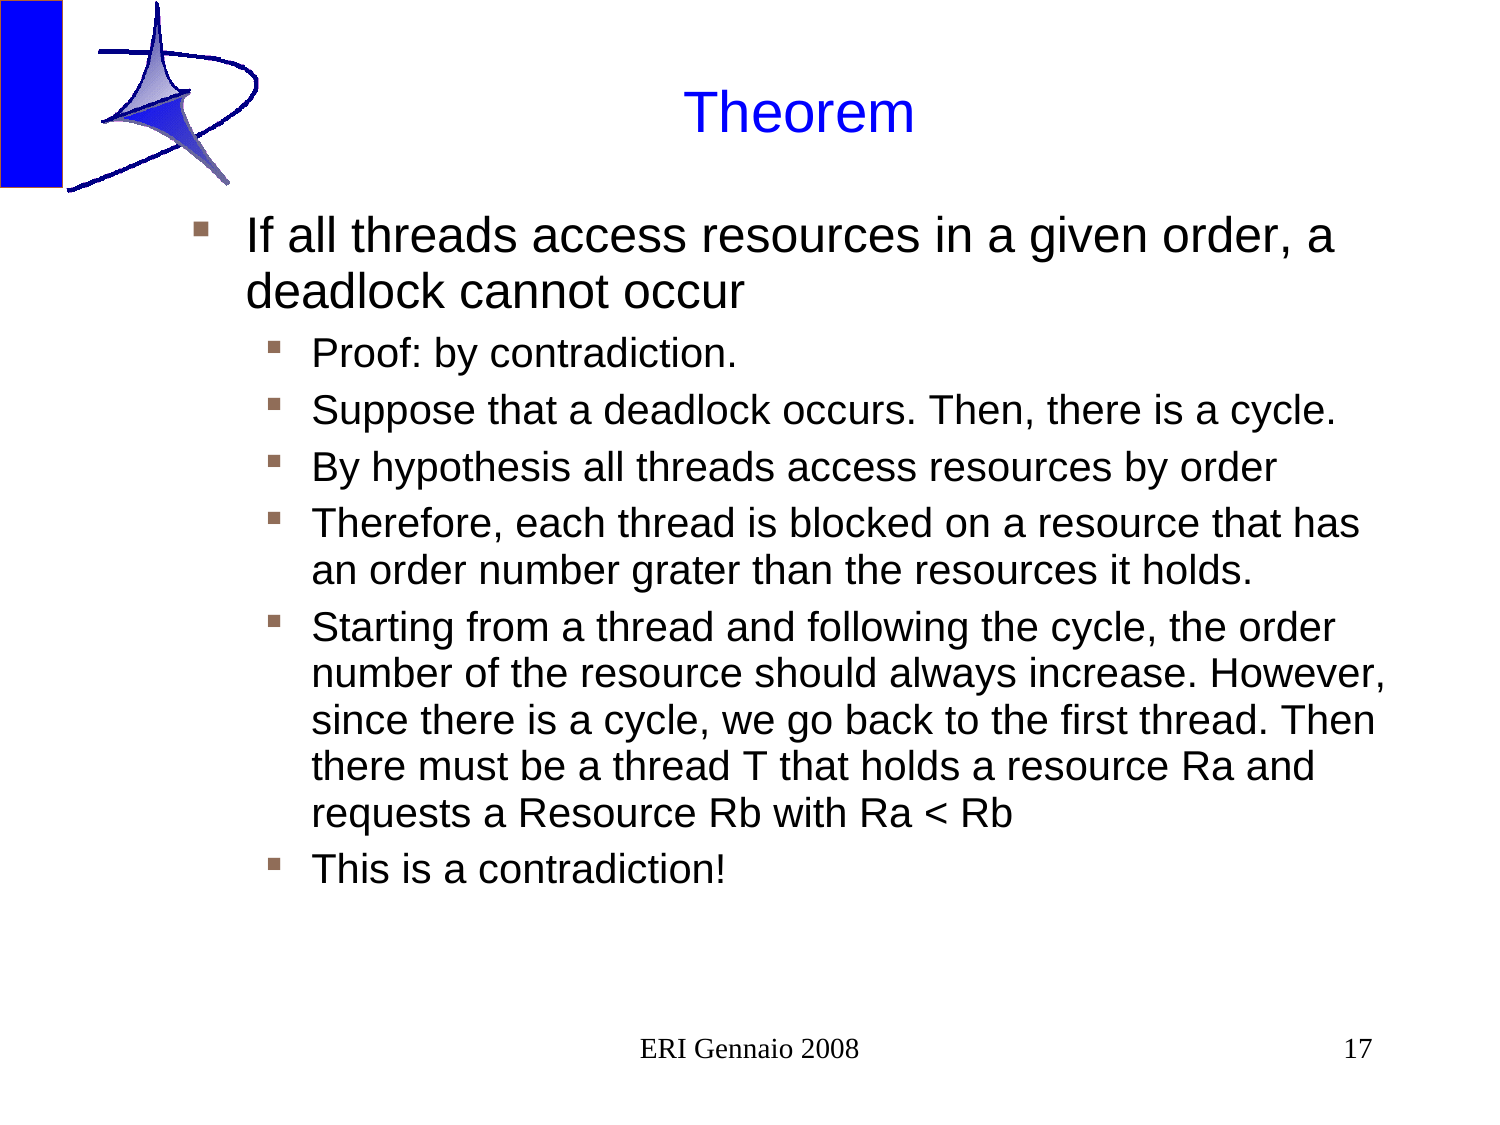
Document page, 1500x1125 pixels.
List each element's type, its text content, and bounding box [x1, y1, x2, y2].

title Theorem [174, 62, 1425, 163]
list If all threads access resources in a given order, a deadlock cannot occur Proof: by contradiction. Suppose that a deadlock occurs. Then, there is a cycle. By hypothesis all threads access resources by order Therefore, each thread is blocked on a resource that has an order number grater than the resources it holds. Starting from a thread and following the cycle, the order number of the resource should always increase. However, since there is a cycle, we go back to the first thread. Then there must be a thread T that holds a resource Ra and requests a Resource Rb with Ra < Rb This is a contradiction! [174, 199, 1425, 963]
picture [62, 0, 263, 197]
